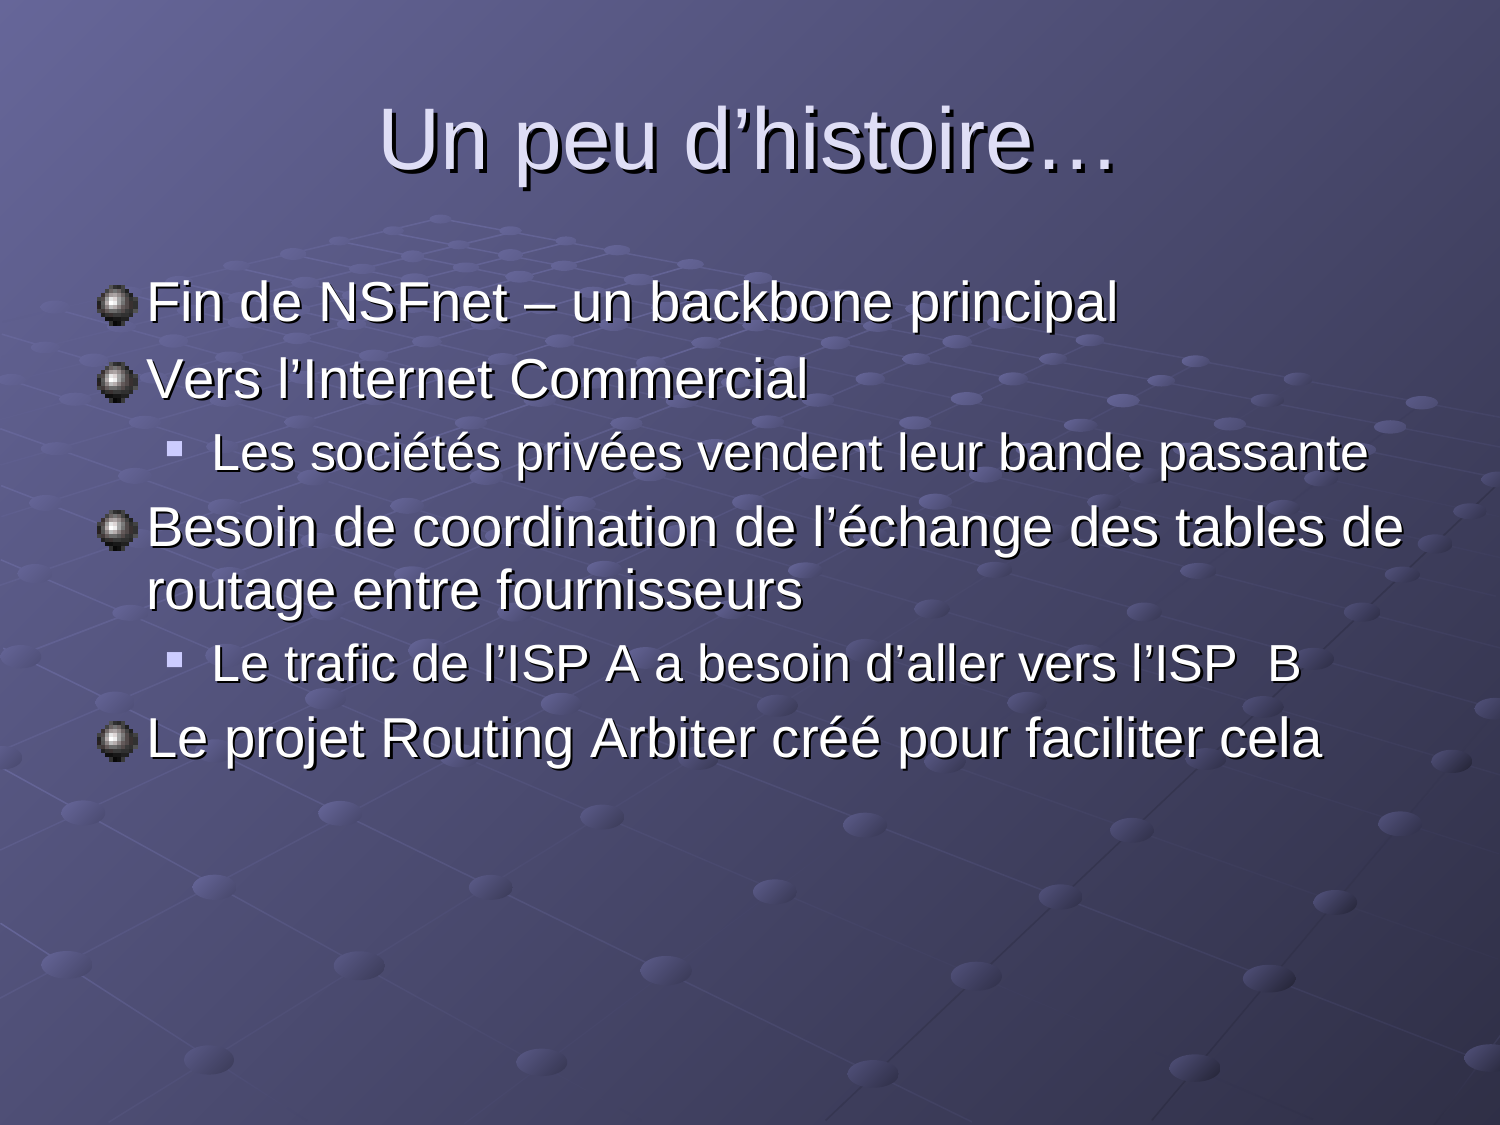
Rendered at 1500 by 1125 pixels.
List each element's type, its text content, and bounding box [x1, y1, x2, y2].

title Un peu d’histoire… [75, 45, 1426, 233]
list Fin de NSFnet – un backbone principal Vers l’Internet Commercial Les sociétés privées vendent leur bande passante Besoin de coordination de l’échange des tables de routage entre fournisseurs Le trafic de l’ISP A a besoin d’aller vers l’ISP B Le projet Routing Arbiter créé pour faciliter cela [75, 262, 1426, 1007]
